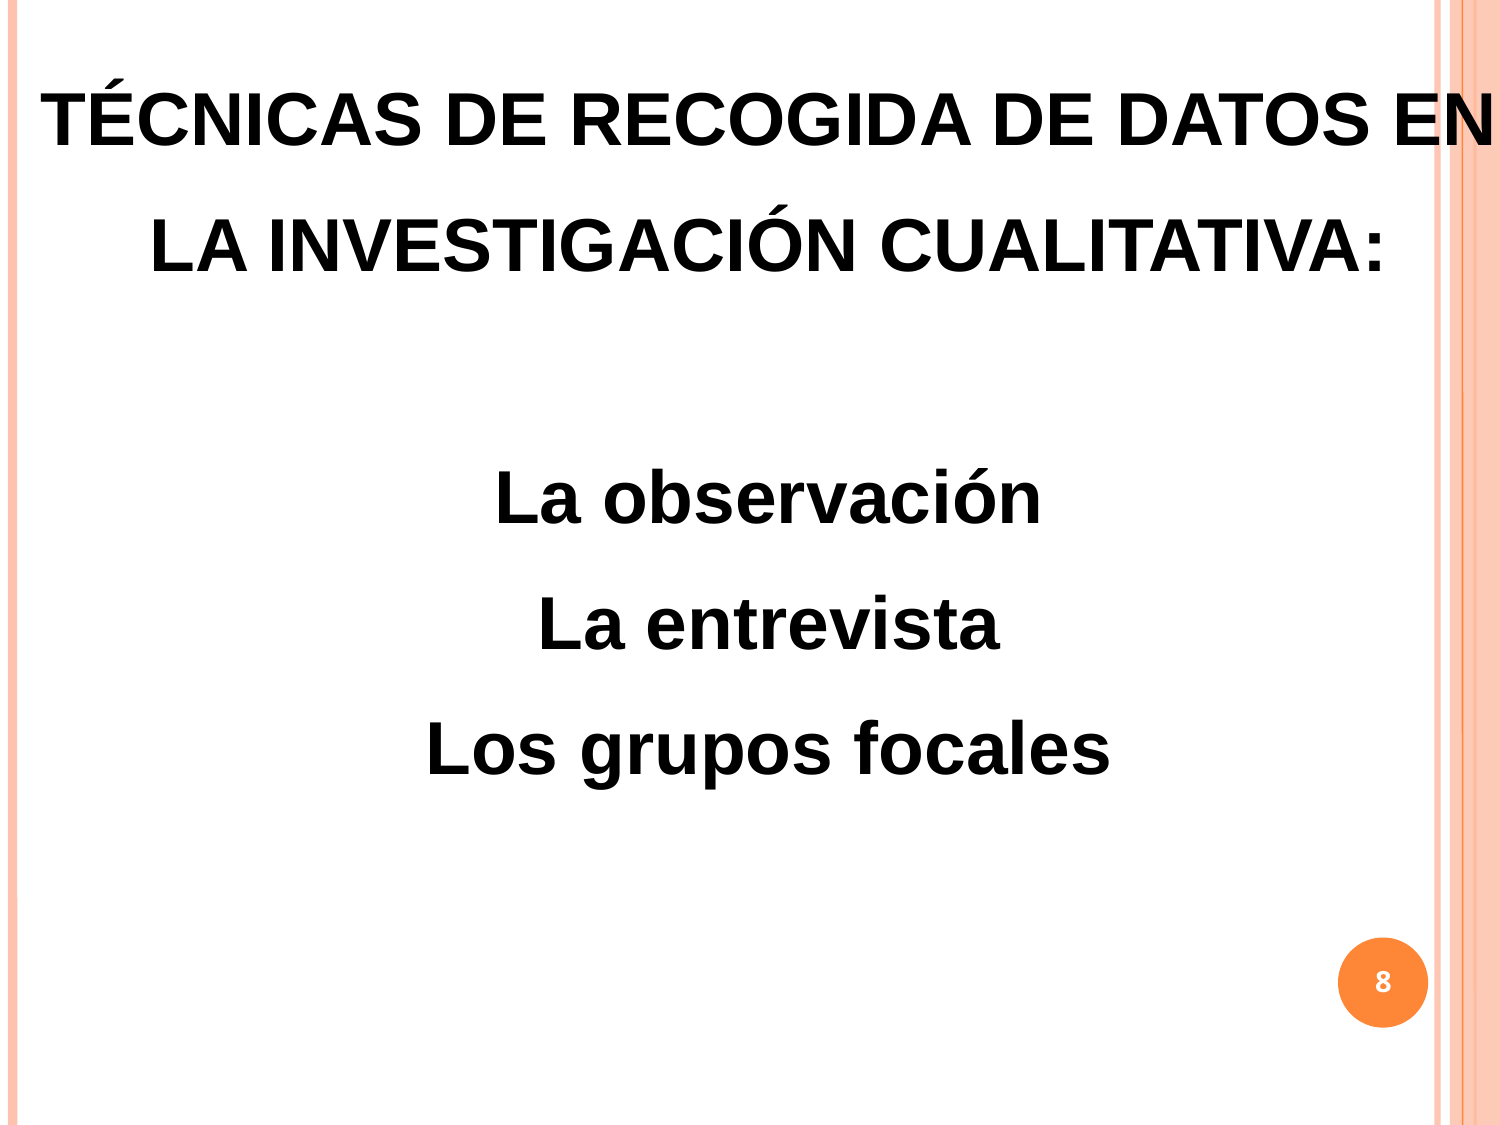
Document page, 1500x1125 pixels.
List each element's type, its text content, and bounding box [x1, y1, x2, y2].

text_box <número> [1333, 940, 1434, 1027]
title TÉCNICAS DE RECOGIDA DE DATOS EN LA INVESTIGACIÓN CUALITATIVA: La observación La entrevista Los grupos focales [33, 35, 1500, 1125]
